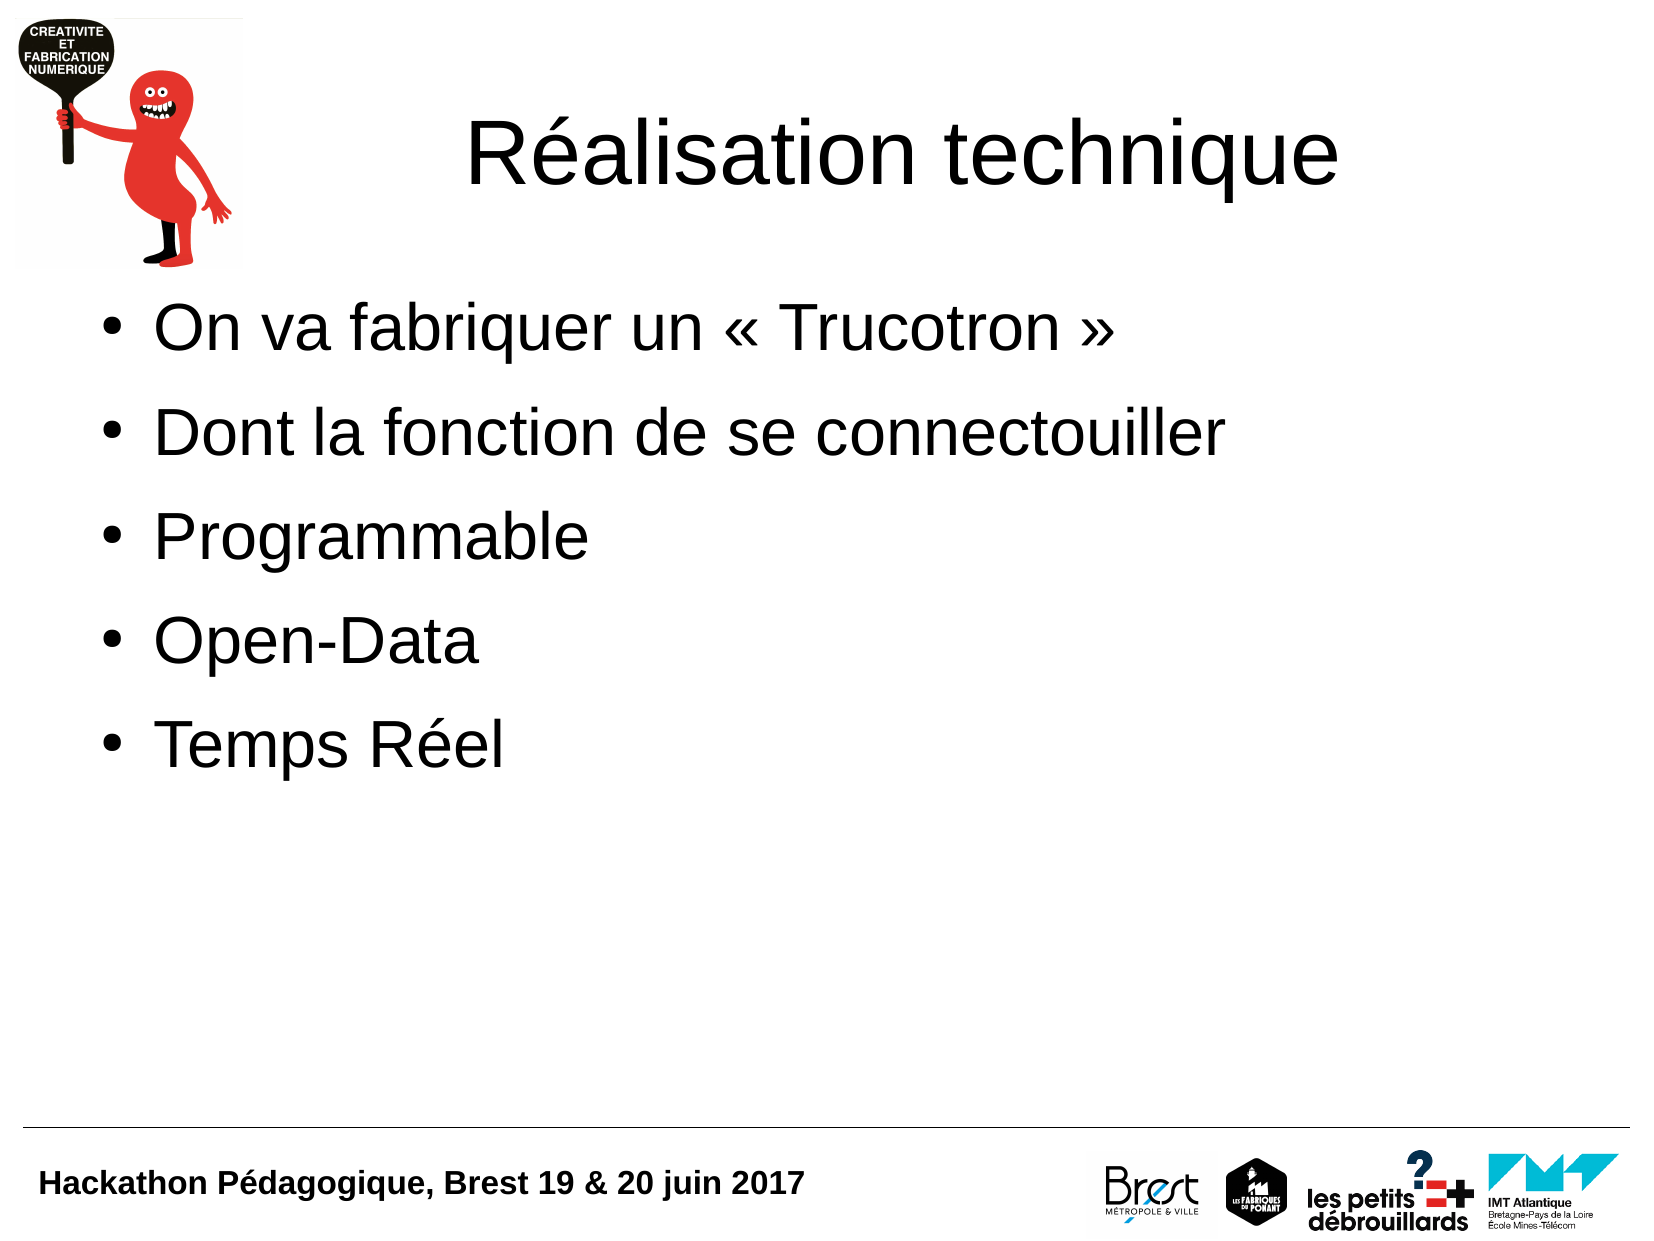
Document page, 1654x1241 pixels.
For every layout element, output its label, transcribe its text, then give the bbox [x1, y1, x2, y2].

title Réalisation technique [236, 49, 1571, 257]
text_box Hackathon Pédagogique, Brest 19 & 20 juin 2017 [23, 1157, 945, 1210]
picture [1086, 1151, 1218, 1240]
list On va fabriquer un « Trucotron » Dont la fonction de se connectouiller Programmable Open-Data Temps Réel [82, 290, 1571, 1109]
picture [1488, 1153, 1619, 1229]
picture [15, 18, 243, 269]
picture [1226, 1158, 1287, 1226]
picture [1308, 1150, 1474, 1231]
